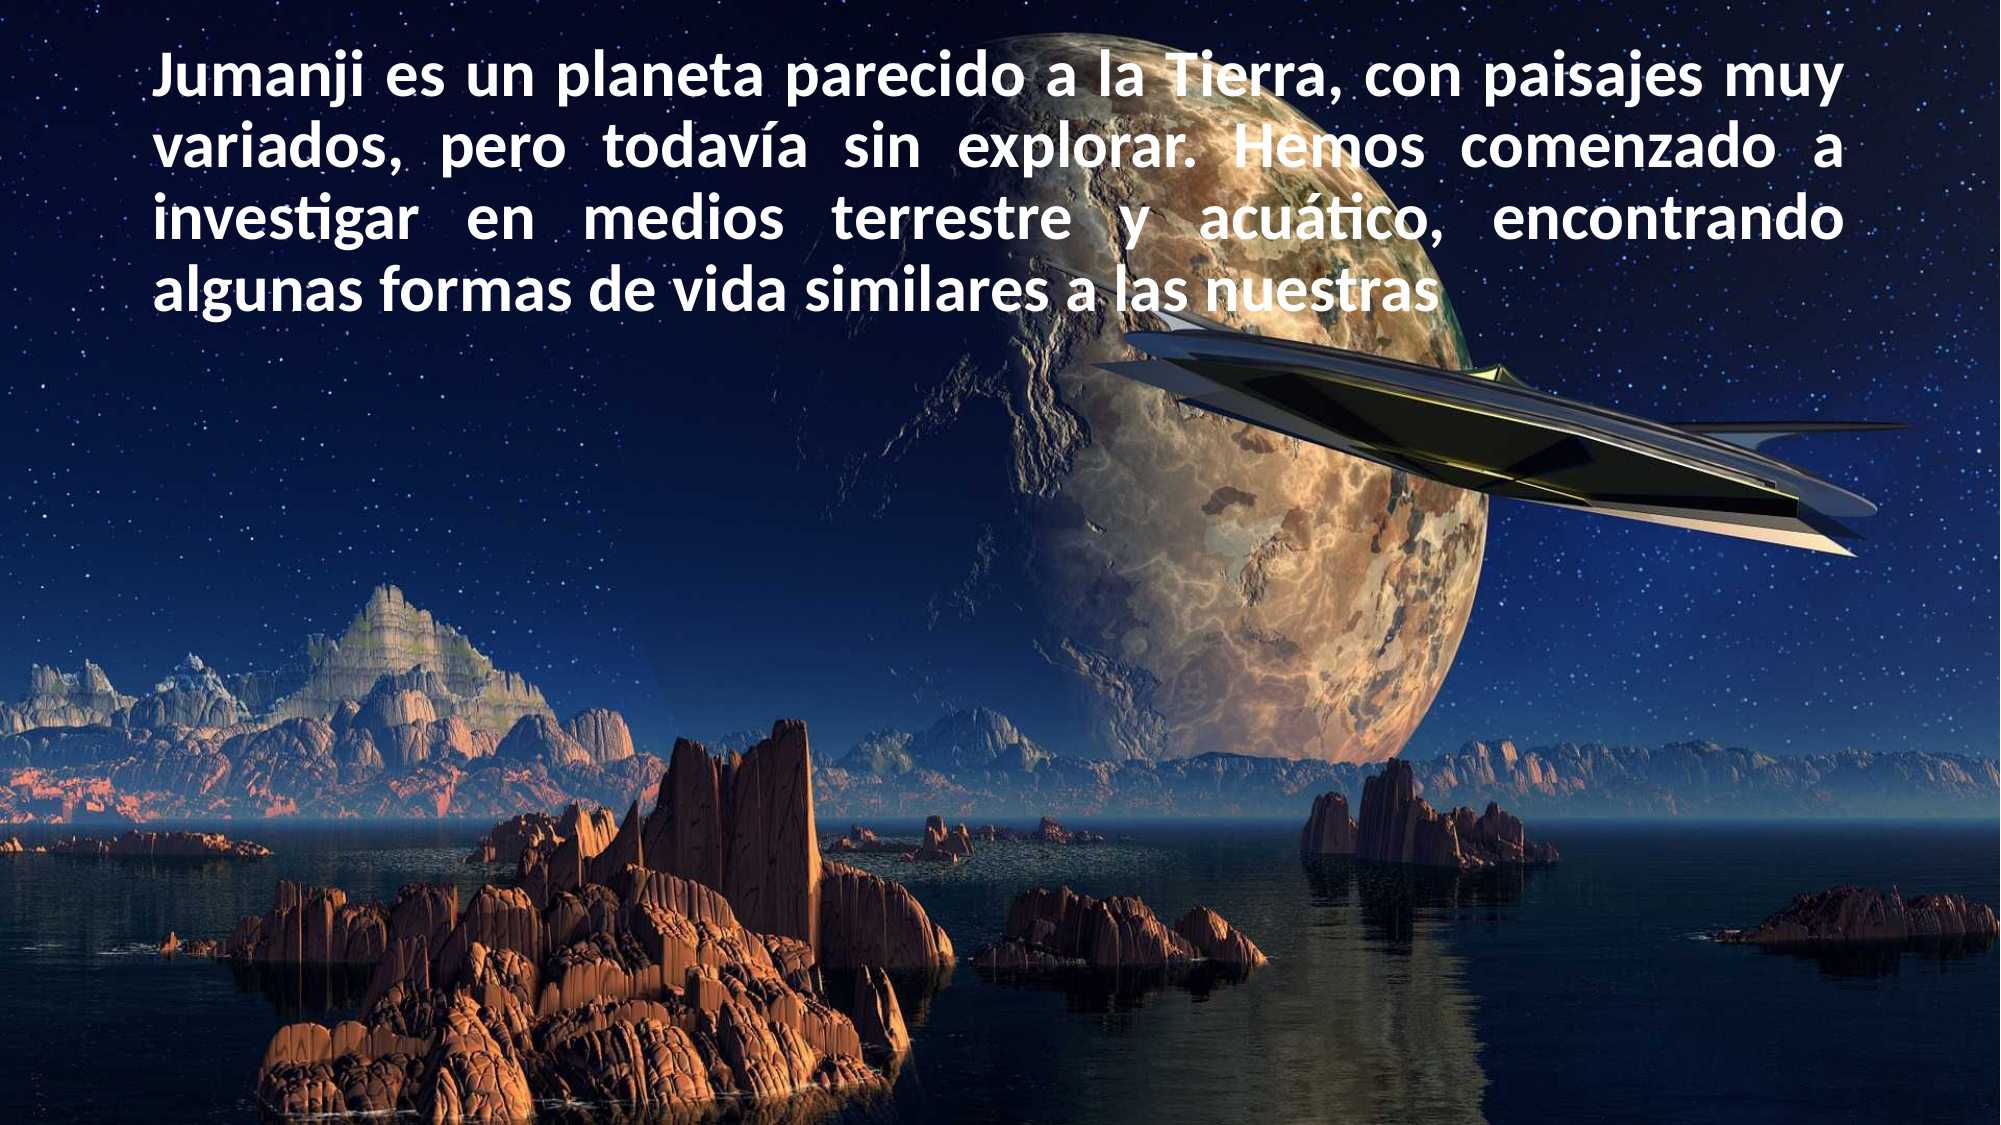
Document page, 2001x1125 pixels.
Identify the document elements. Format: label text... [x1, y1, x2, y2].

list Jumanji es un planeta parecido a la Tierra, con paisajes muy variados, pero todavía sin explorar. Hemos comenzado a investigar en medios terrestre y acuático, encontrando algunas formas de vida similares a las nuestras [137, 31, 1863, 338]
picture [0, 0, 2000, 1125]
